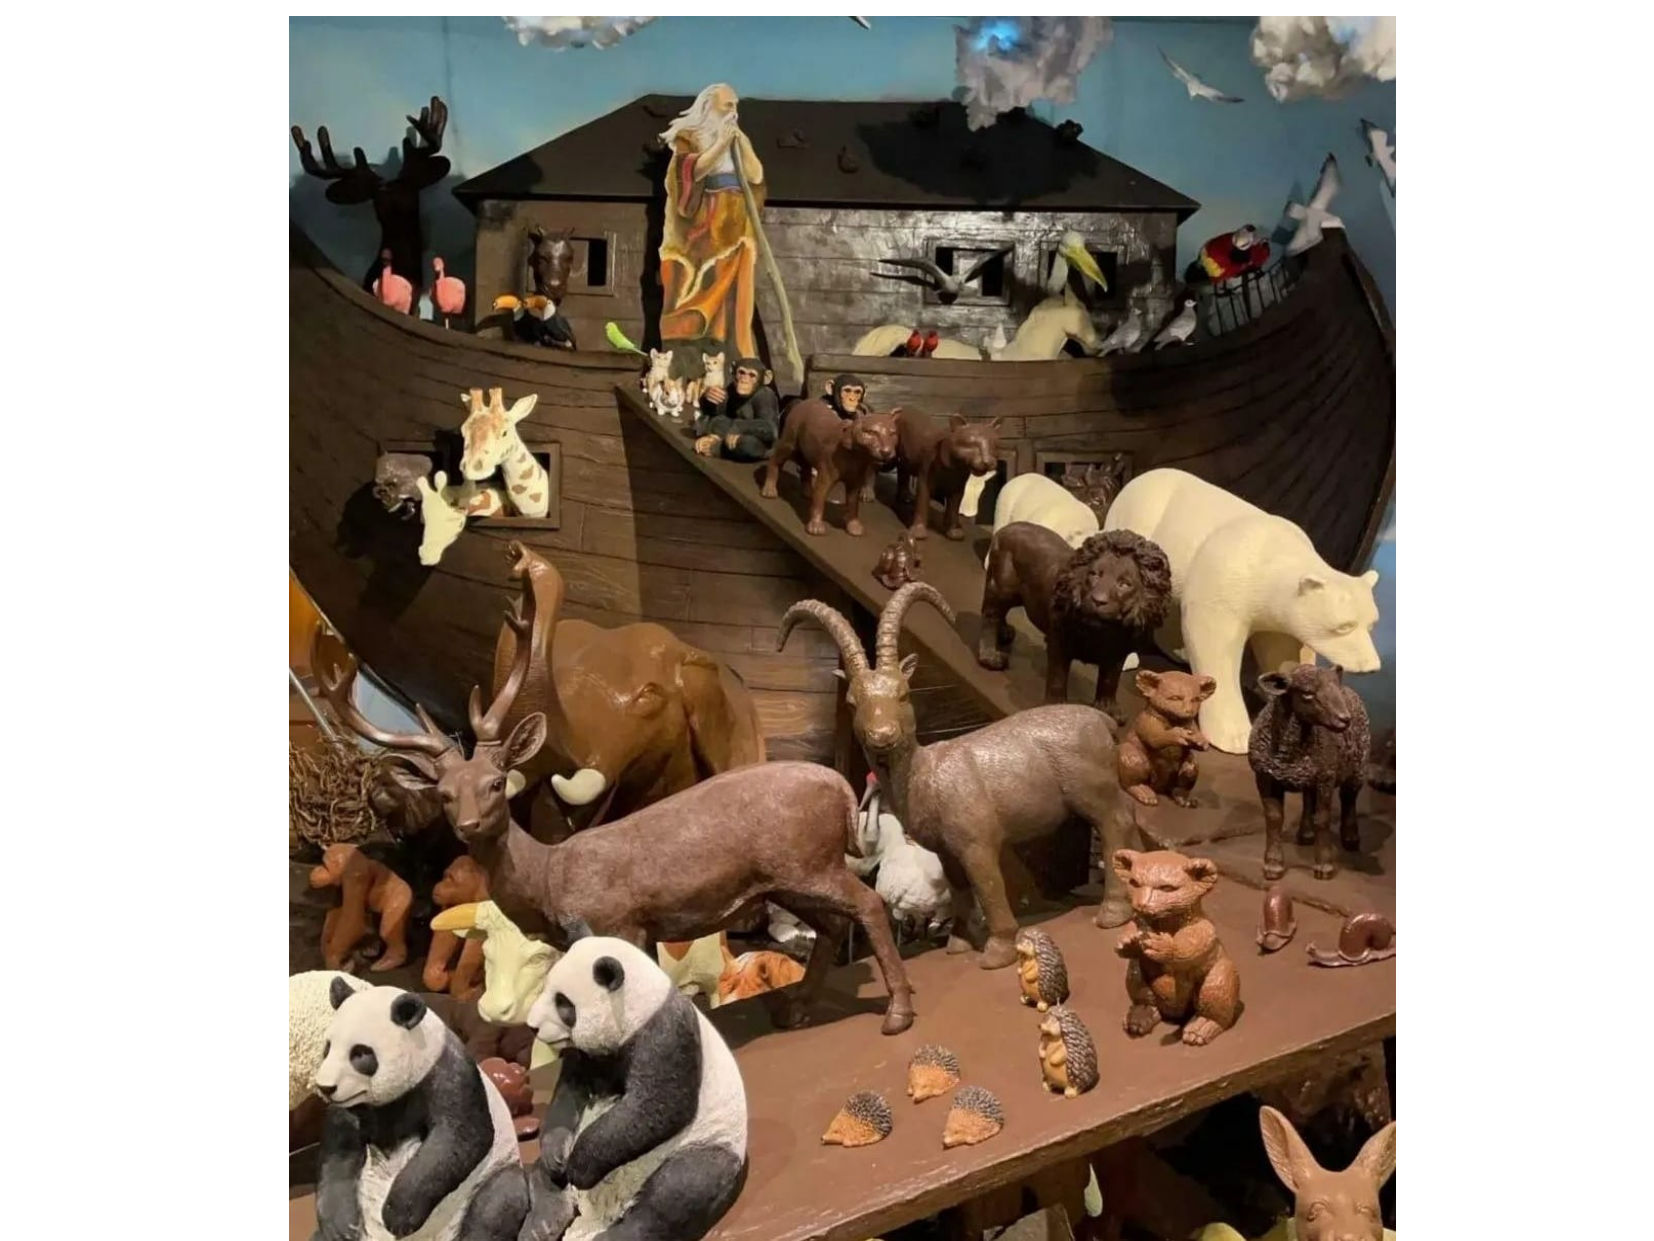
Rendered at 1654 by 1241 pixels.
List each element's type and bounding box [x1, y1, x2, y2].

picture [289, 16, 1396, 1241]
